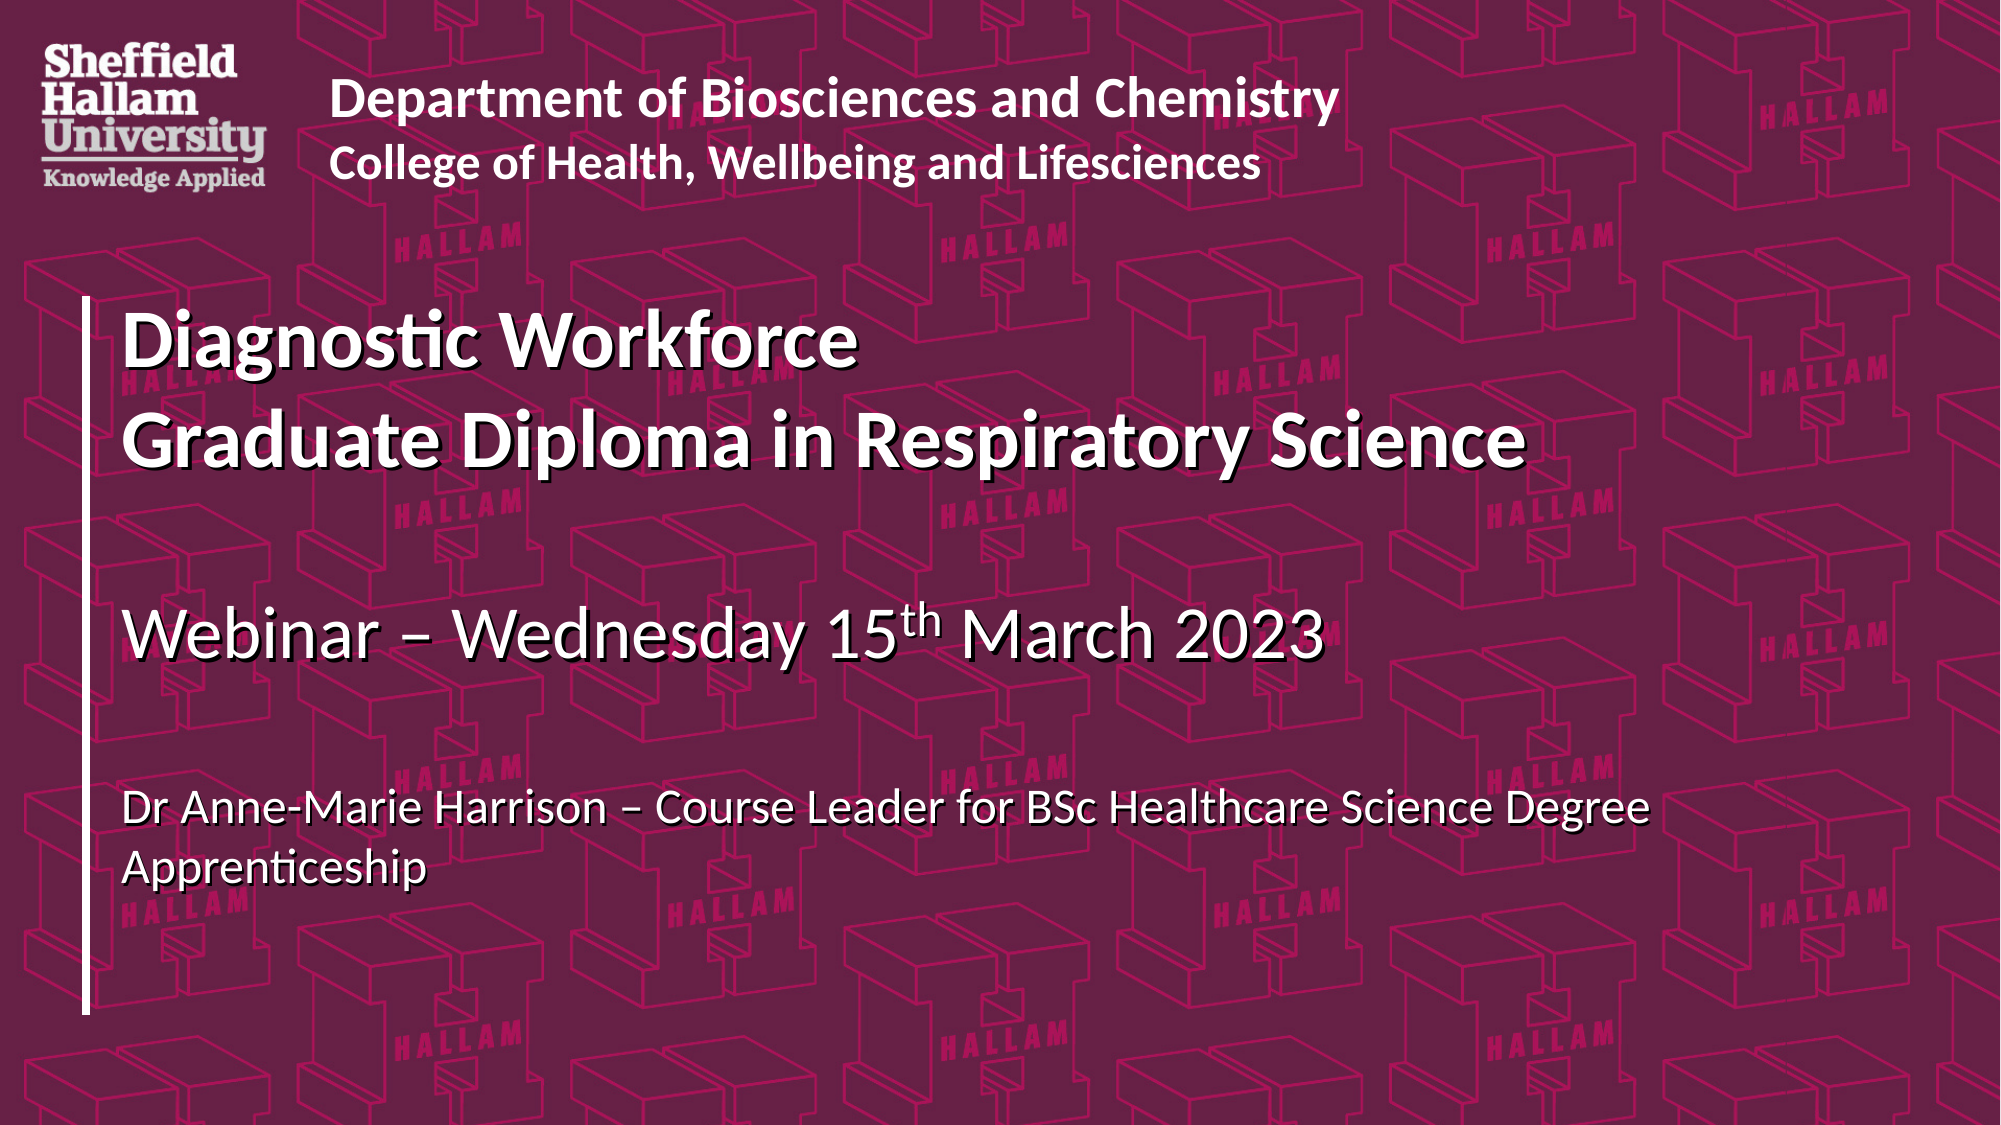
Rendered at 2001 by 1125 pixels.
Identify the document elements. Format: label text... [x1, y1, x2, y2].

text_box Department of Biosciences and Chemistry College of Health, Wellbeing and Lifesciences [314, 52, 1816, 199]
picture [0, 0, 2000, 1125]
text_box [82, 296, 90, 1015]
text_box [209, 758, 1601, 866]
text_box Diagnostic Workforce Graduate Diploma in Respiratory Science Webinar – Wednesday 15th March 2023 Dr Anne-Marie Harrison – Course Leader for BSc Healthcare Science Degree Apprenticeship [106, 277, 1976, 1028]
